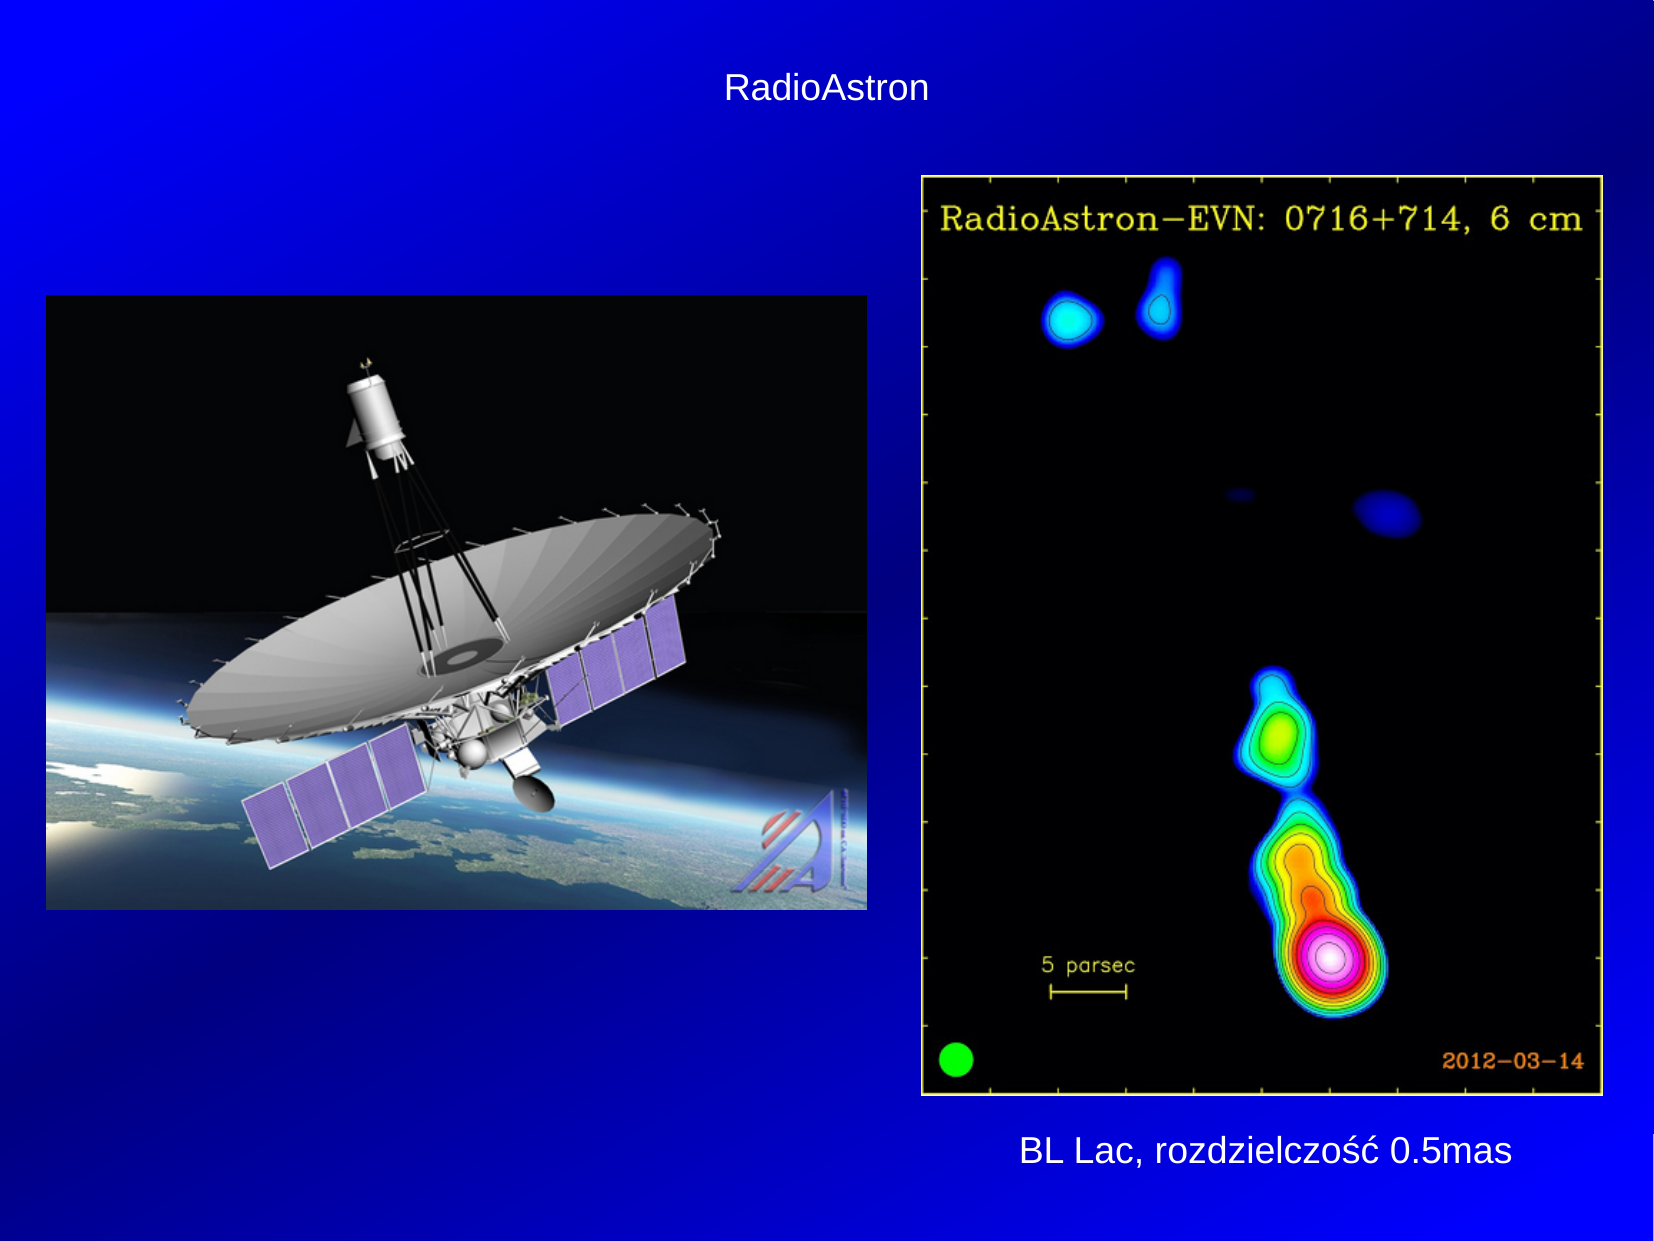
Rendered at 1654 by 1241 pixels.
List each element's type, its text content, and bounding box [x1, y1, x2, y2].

text_box BL Lac, rozdzielczość 0.5mas [1003, 1122, 1528, 1179]
picture [921, 175, 1603, 1096]
picture [46, 295, 867, 910]
text_box RadioAstron [709, 59, 945, 116]
